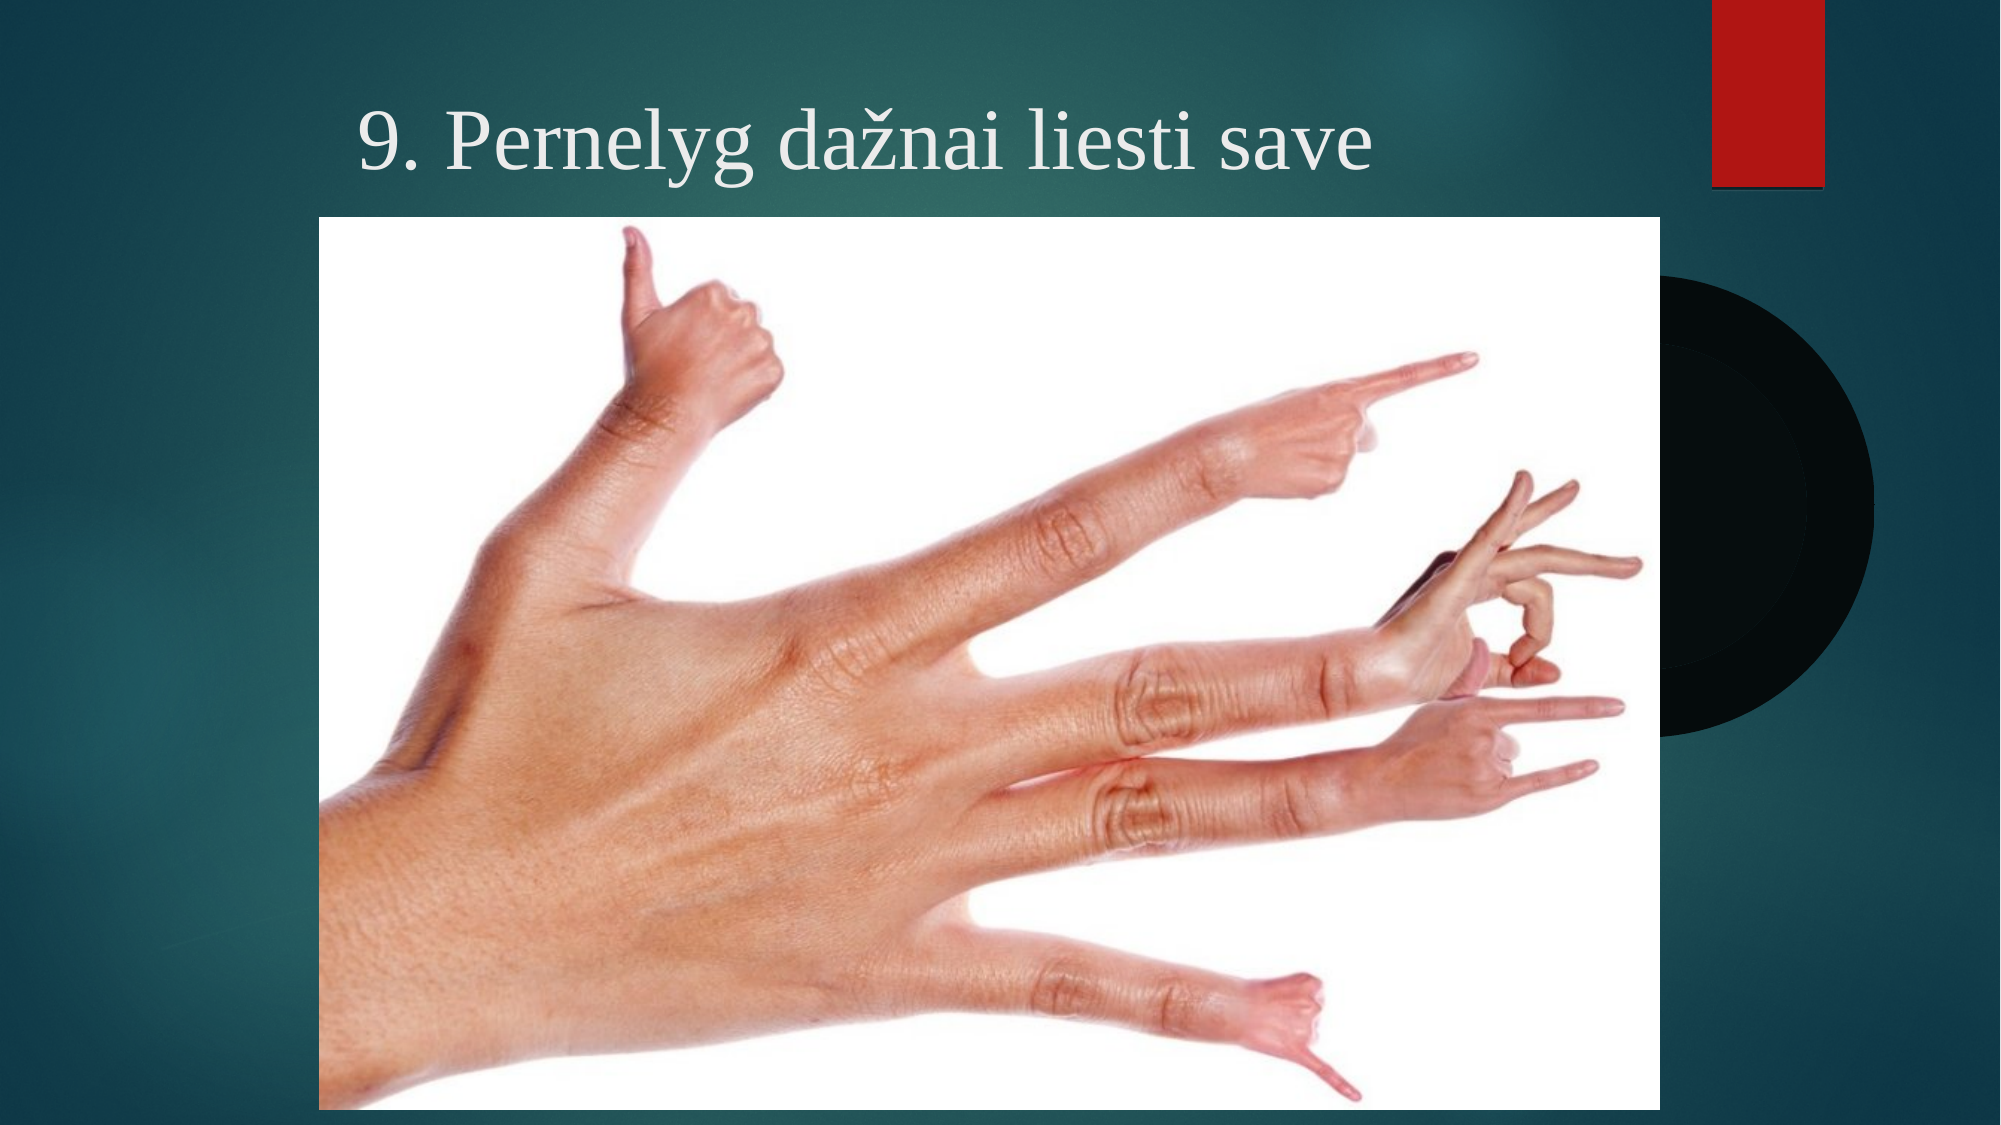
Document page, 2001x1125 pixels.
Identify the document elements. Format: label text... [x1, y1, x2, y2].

title 9. Pernelyg dažnai liesti save [106, 74, 1649, 305]
picture [319, 217, 1660, 1110]
